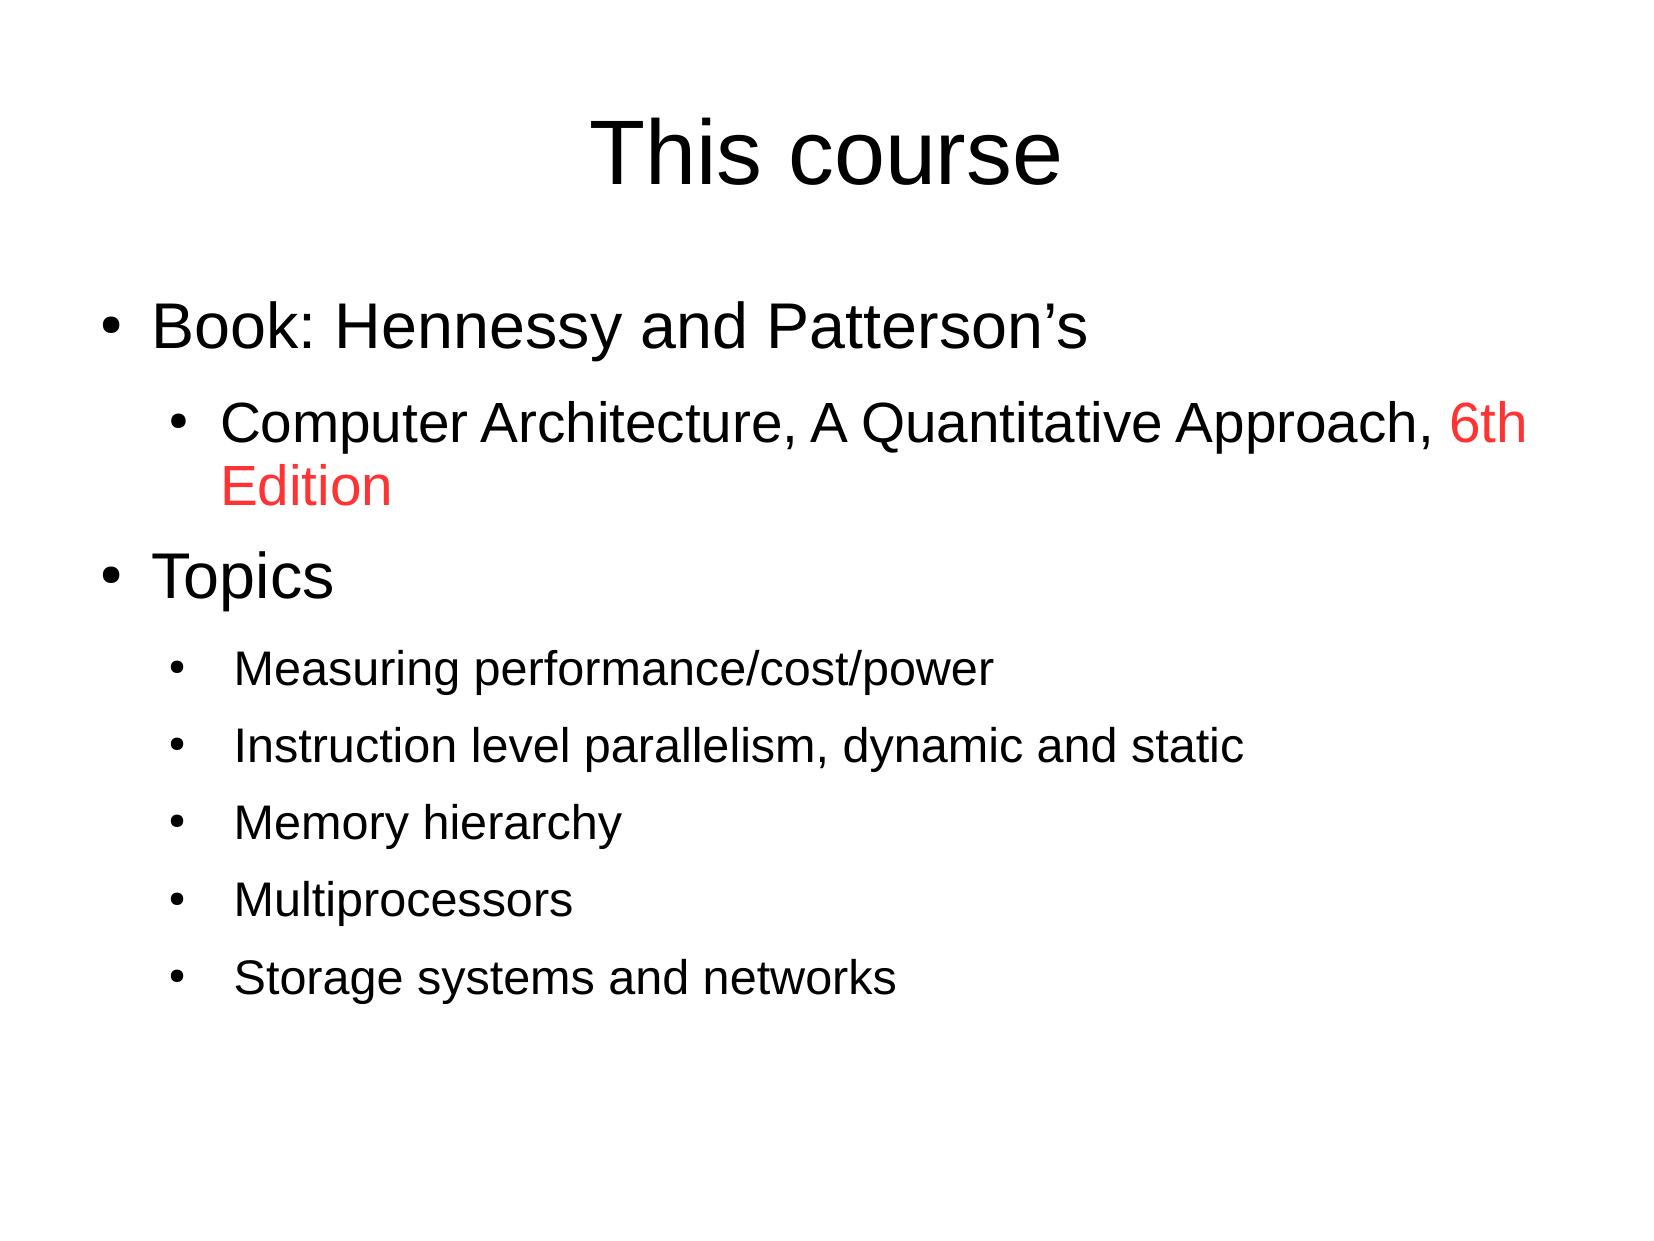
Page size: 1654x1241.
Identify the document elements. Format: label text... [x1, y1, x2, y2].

title This course [82, 49, 1571, 257]
list Book: Hennessy and Patterson’s Computer Architecture, A Quantitative Approach, 6th Edition Topics Measuring performance/cost/power Instruction level parallelism, dynamic and static Memory hierarchy Multiprocessors Storage systems and networks [82, 290, 1571, 1010]
